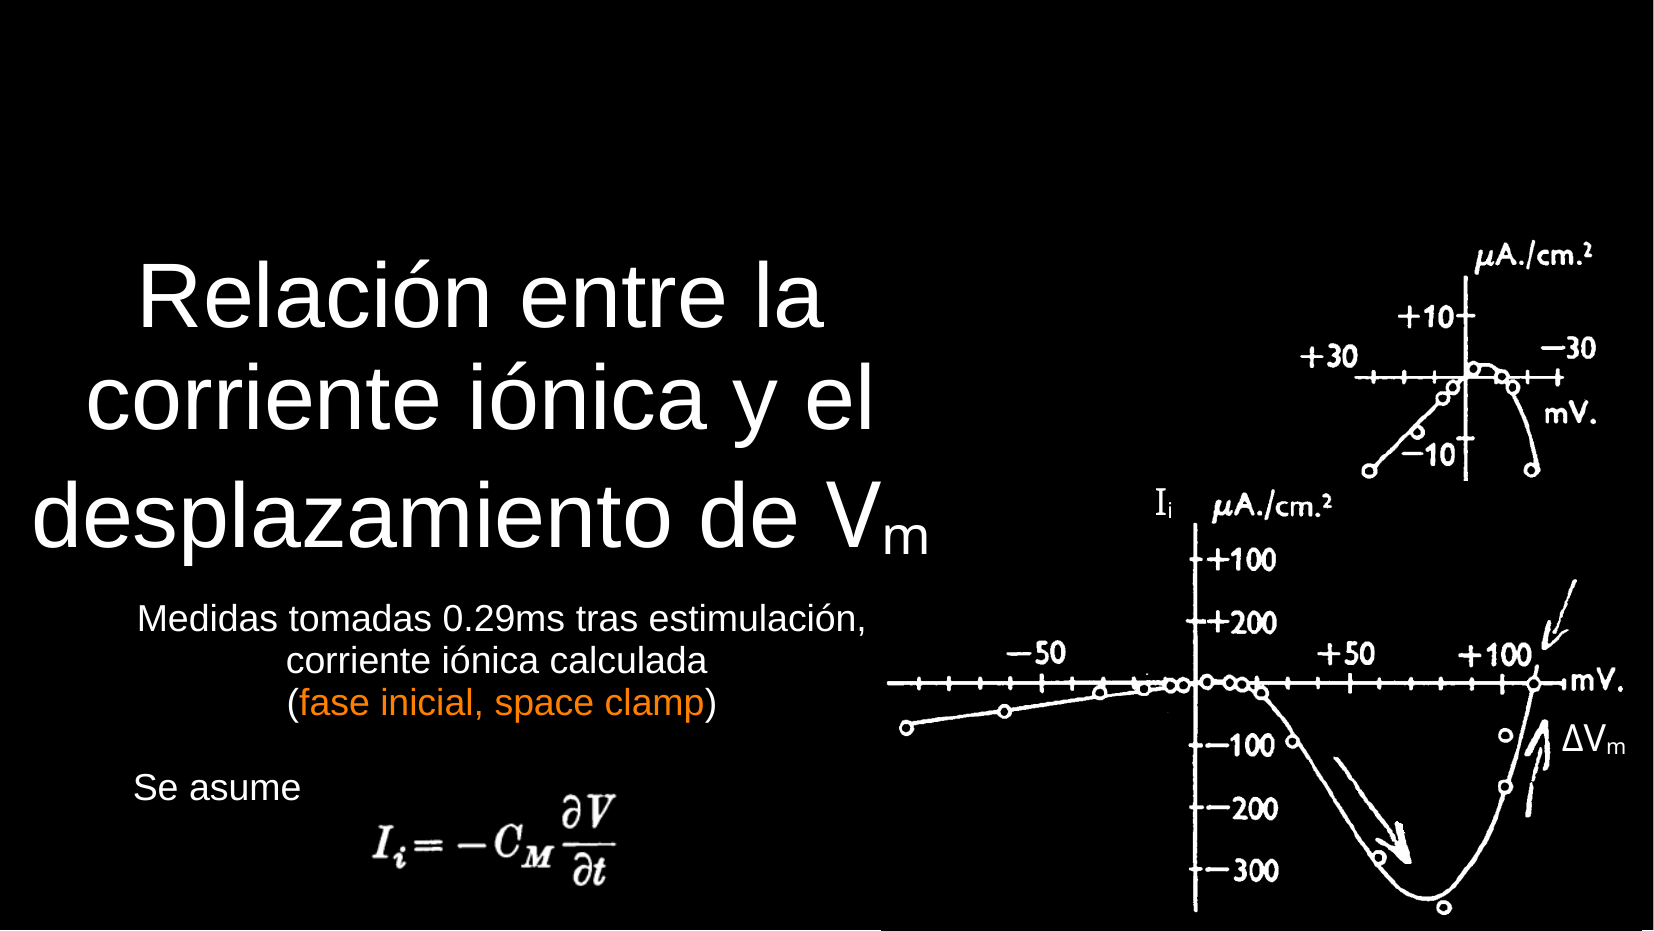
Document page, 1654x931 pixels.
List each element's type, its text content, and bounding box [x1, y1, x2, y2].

picture [874, 239, 1642, 931]
picture [354, 785, 623, 904]
title Relación entre la corriente iónica y el desplazamiento de Vm [17, 236, 945, 582]
text_box ΔVm [1547, 703, 1654, 768]
text_box Medidas tomadas 0.29ms tras estimulación, corriente iónica calculada (fase inicial, space clamp) Se asume [118, 590, 886, 816]
text_box Ii [1139, 467, 1199, 532]
